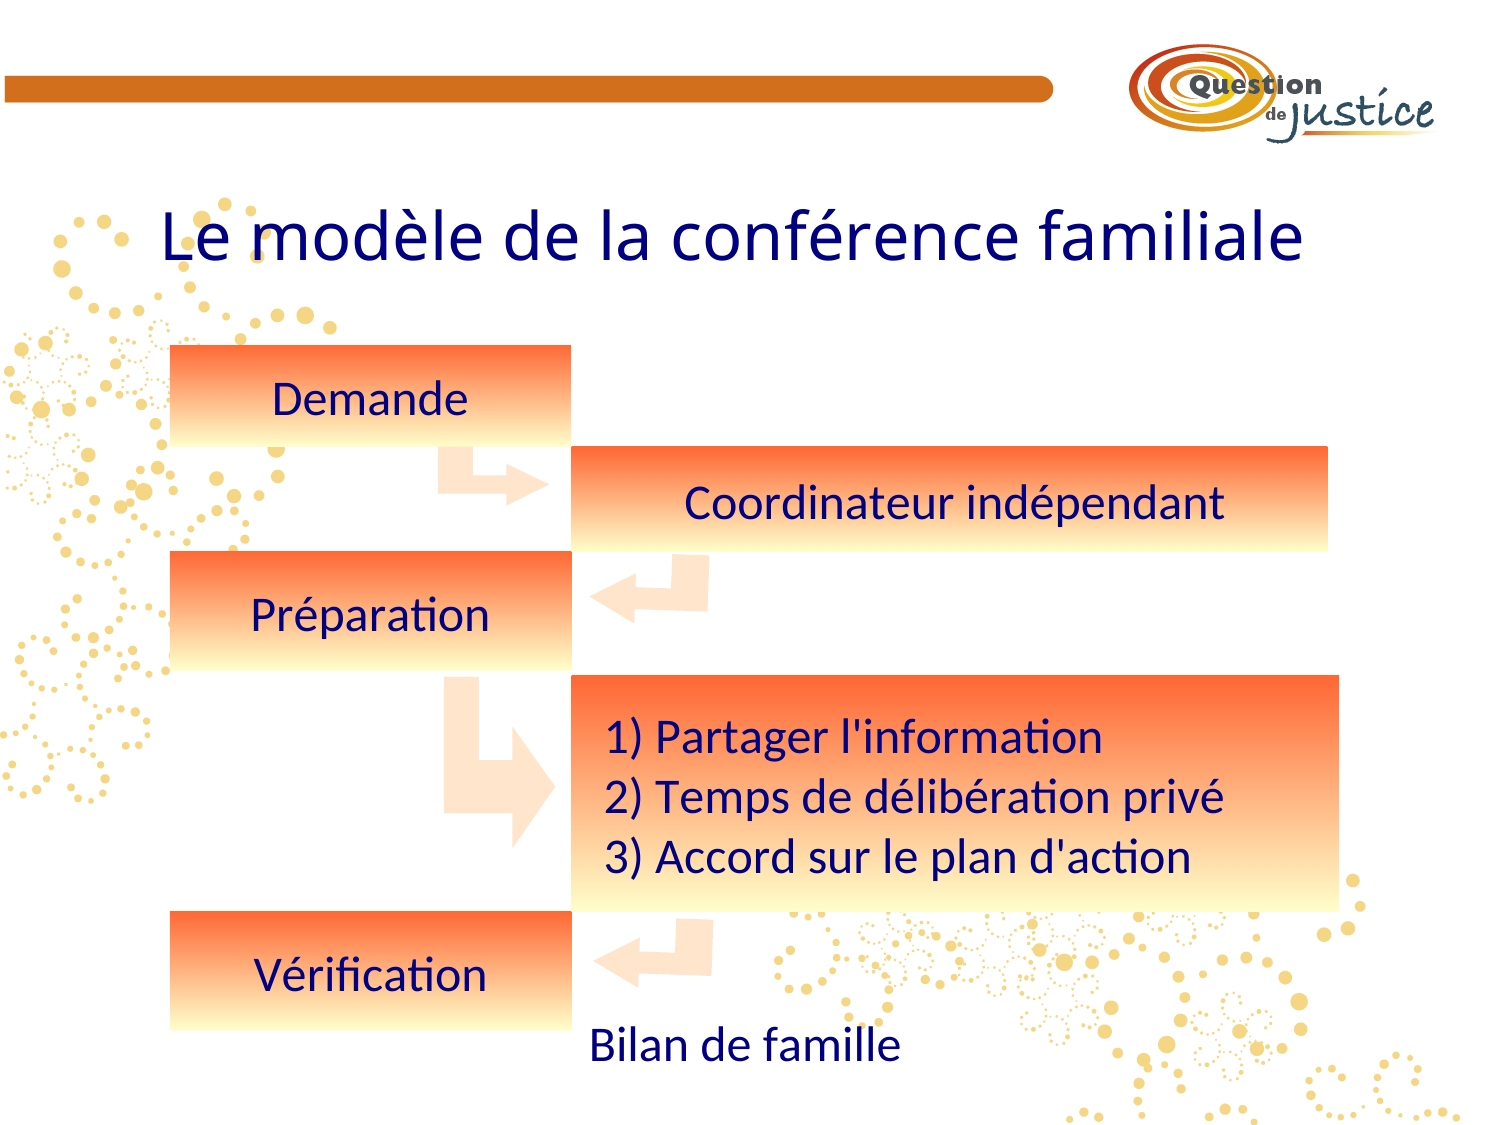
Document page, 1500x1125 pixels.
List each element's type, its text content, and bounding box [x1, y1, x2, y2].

picture [0, 0, 1500, 1125]
text_box Demande [169, 345, 572, 447]
text_box [437, 446, 550, 506]
text_box [443, 676, 556, 849]
text_box [589, 554, 710, 624]
text_box Vérification [169, 911, 572, 1031]
text_box Bilan de famille [551, 1003, 940, 1063]
text_box Partager l'information Temps de délibération privé Accord sur le plan d'action [571, 675, 1340, 912]
text_box [593, 918, 714, 988]
text_box Préparation [169, 551, 572, 671]
text_box Coordinateur indépendant [571, 446, 1328, 552]
text_box Le modèle de la conférence familiale [57, 140, 1408, 328]
